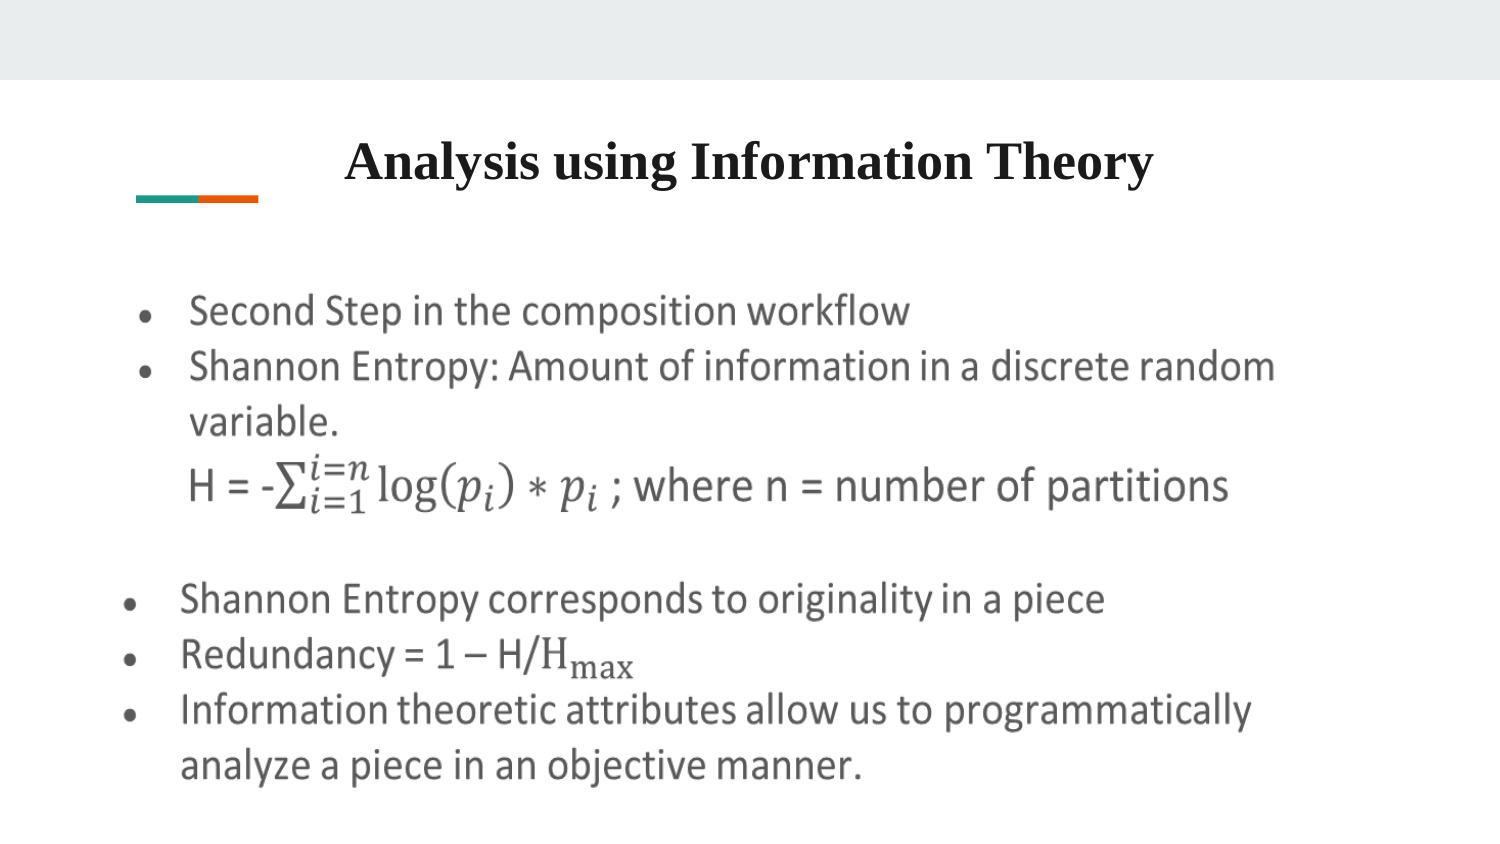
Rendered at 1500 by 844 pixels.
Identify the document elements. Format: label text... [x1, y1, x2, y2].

list [84, 265, 1386, 844]
title Analysis using Information Theory [119, 110, 1381, 194]
